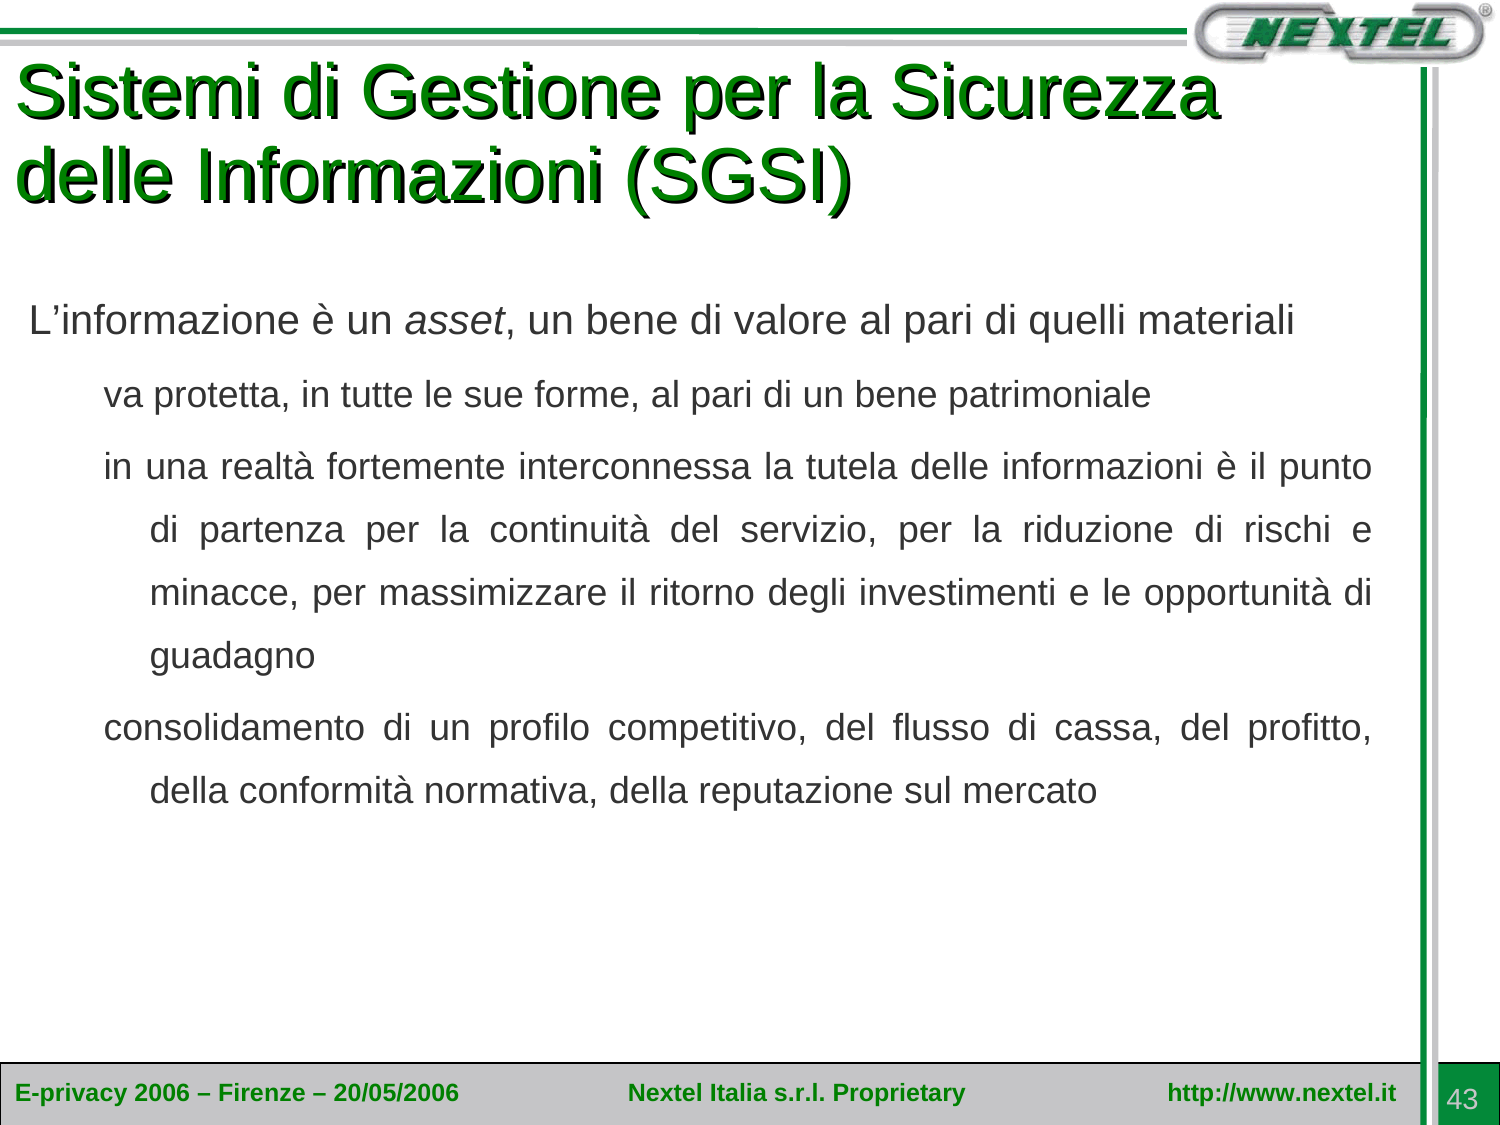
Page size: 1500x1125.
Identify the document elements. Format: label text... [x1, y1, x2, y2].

picture [1187, 0, 1500, 67]
title Sistemi di Gestione per la Sicurezza delle Informazioni (SGSI) [0, 28, 1270, 237]
list L’informazione è un asset, un bene di valore al pari di quelli materiali va protetta, in tutte le sue forme, al pari di un bene patrimoniale in una realtà fortemente interconnessa la tutela delle informazioni è il punto di partenza per la continuità del servizio, per la riduzione di rischi e minacce, per massimizzare il ritorno degli investimenti e le opportunità di guadagno consolidamento di un profilo competitivo, del flusso di cassa, del profitto, della conformità normativa, della reputazione sul mercato [13, 265, 1388, 1058]
